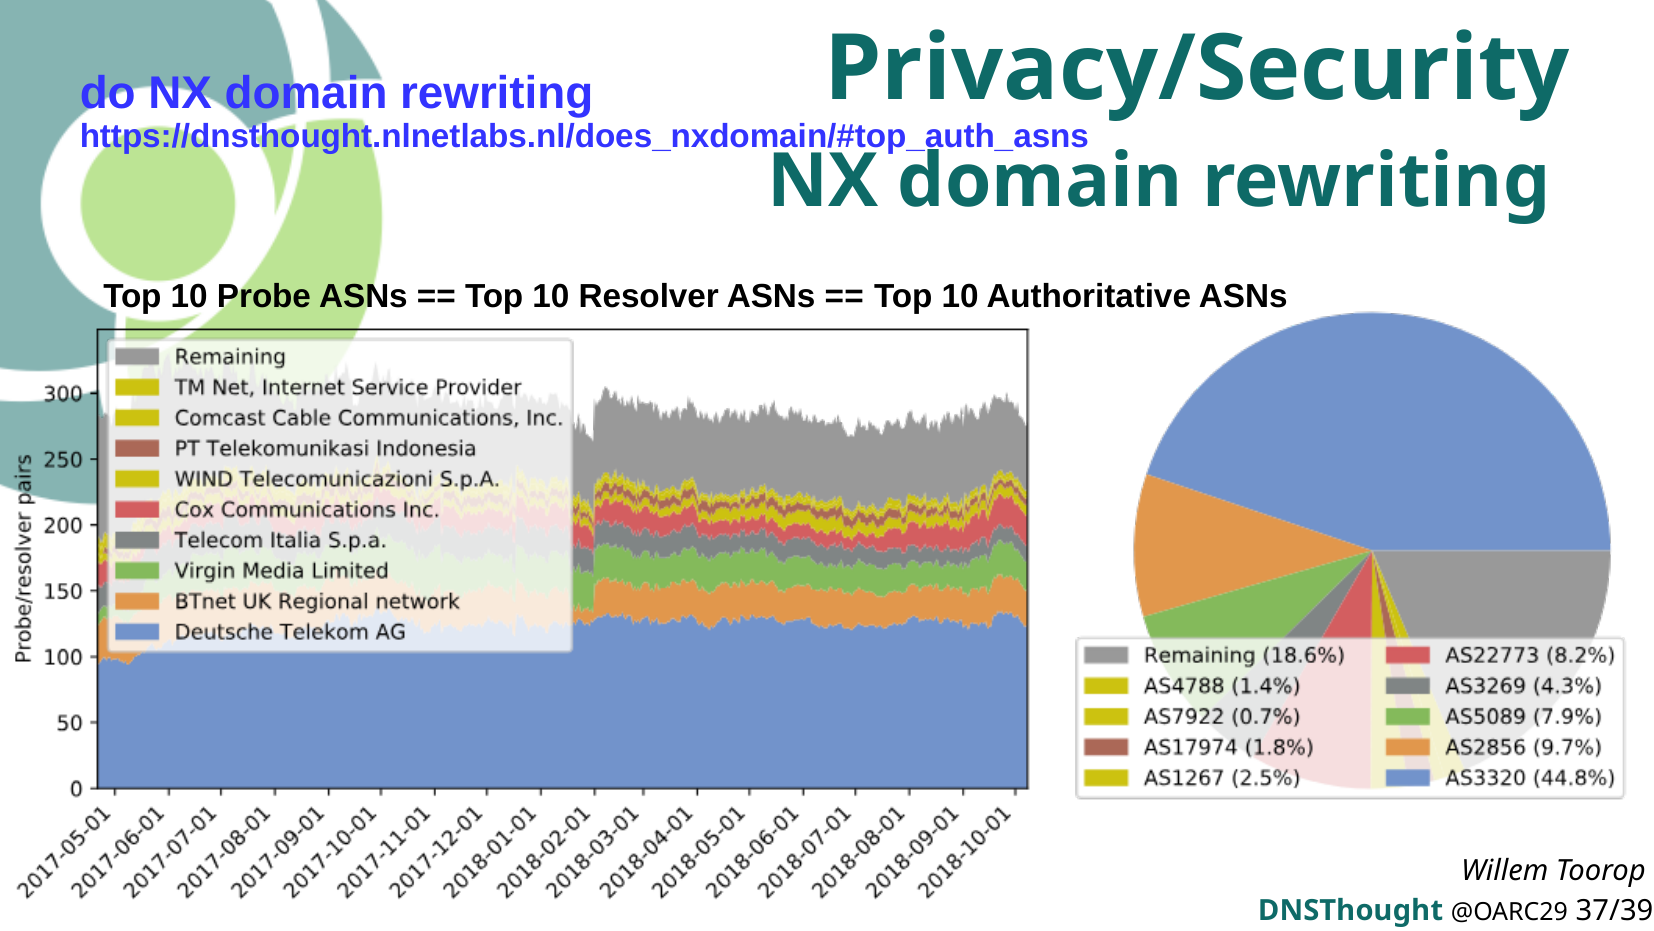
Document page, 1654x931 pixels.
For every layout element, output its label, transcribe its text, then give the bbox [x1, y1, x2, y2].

picture [1062, 265, 1654, 829]
title Privacy/Security NX domain rewriting [35, 0, 1571, 255]
text_box Top 10 Probe ASNs == Top 10 Resolver ASNs == Top 10 Authoritative ASNs [88, 270, 1518, 361]
picture [0, 0, 1050, 918]
text_box do NX domain rewriting https://dnsthought.nlnetlabs.nl/does_nxdomain/#top_auth_asns [64, 59, 1176, 149]
